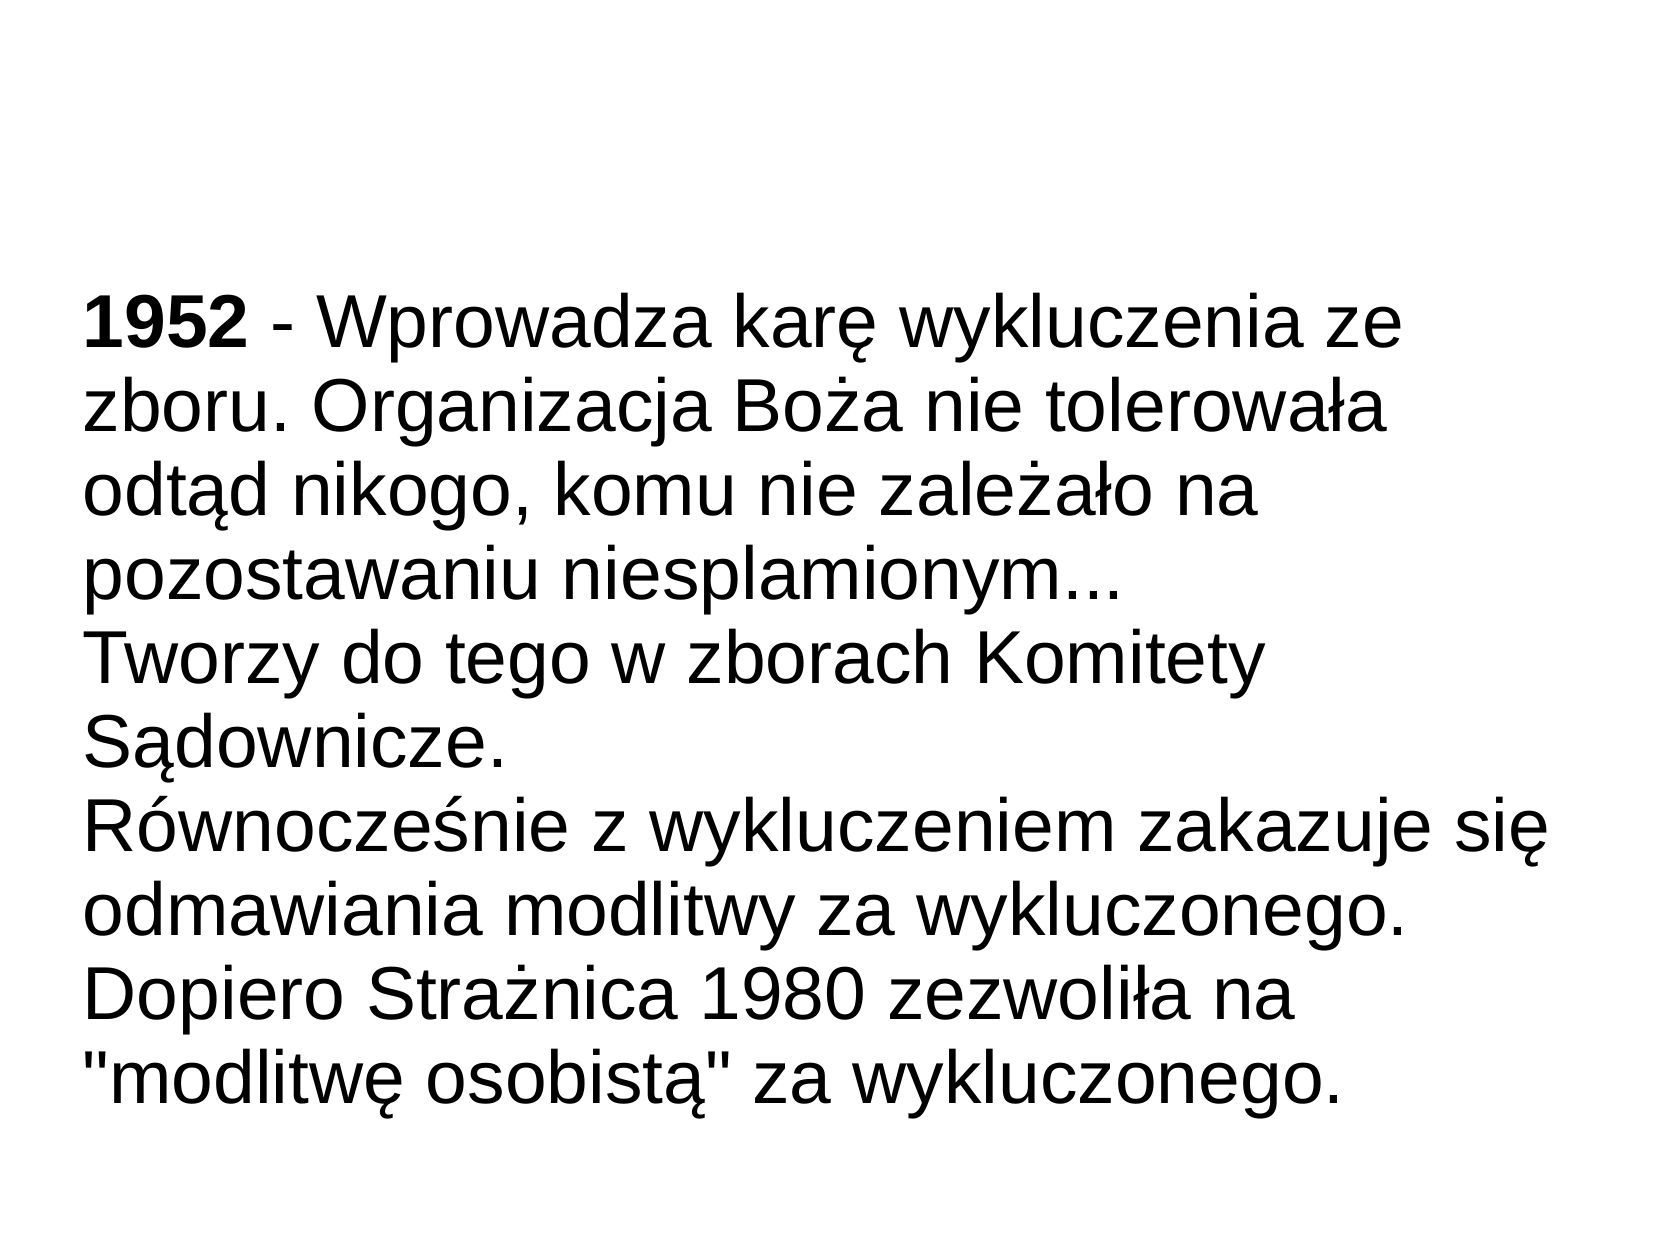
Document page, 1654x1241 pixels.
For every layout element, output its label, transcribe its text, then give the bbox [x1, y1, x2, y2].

subtitle 1952 - Wprowadza karę wykluczenia ze zboru. Organizacja Boża nie tolerowała odtąd nikogo, komu nie zależało na pozostawaniu niesplamionym... Tworzy do tego w zborach Komitety Sądownicze. Równocześnie z wykluczeniem zakazuje się odmawiania modlitwy za wykluczonego. Dopiero Strażnica 1980 zezwoliła na "modlitwę osobistą" za wykluczonego. [82, 279, 1571, 1120]
